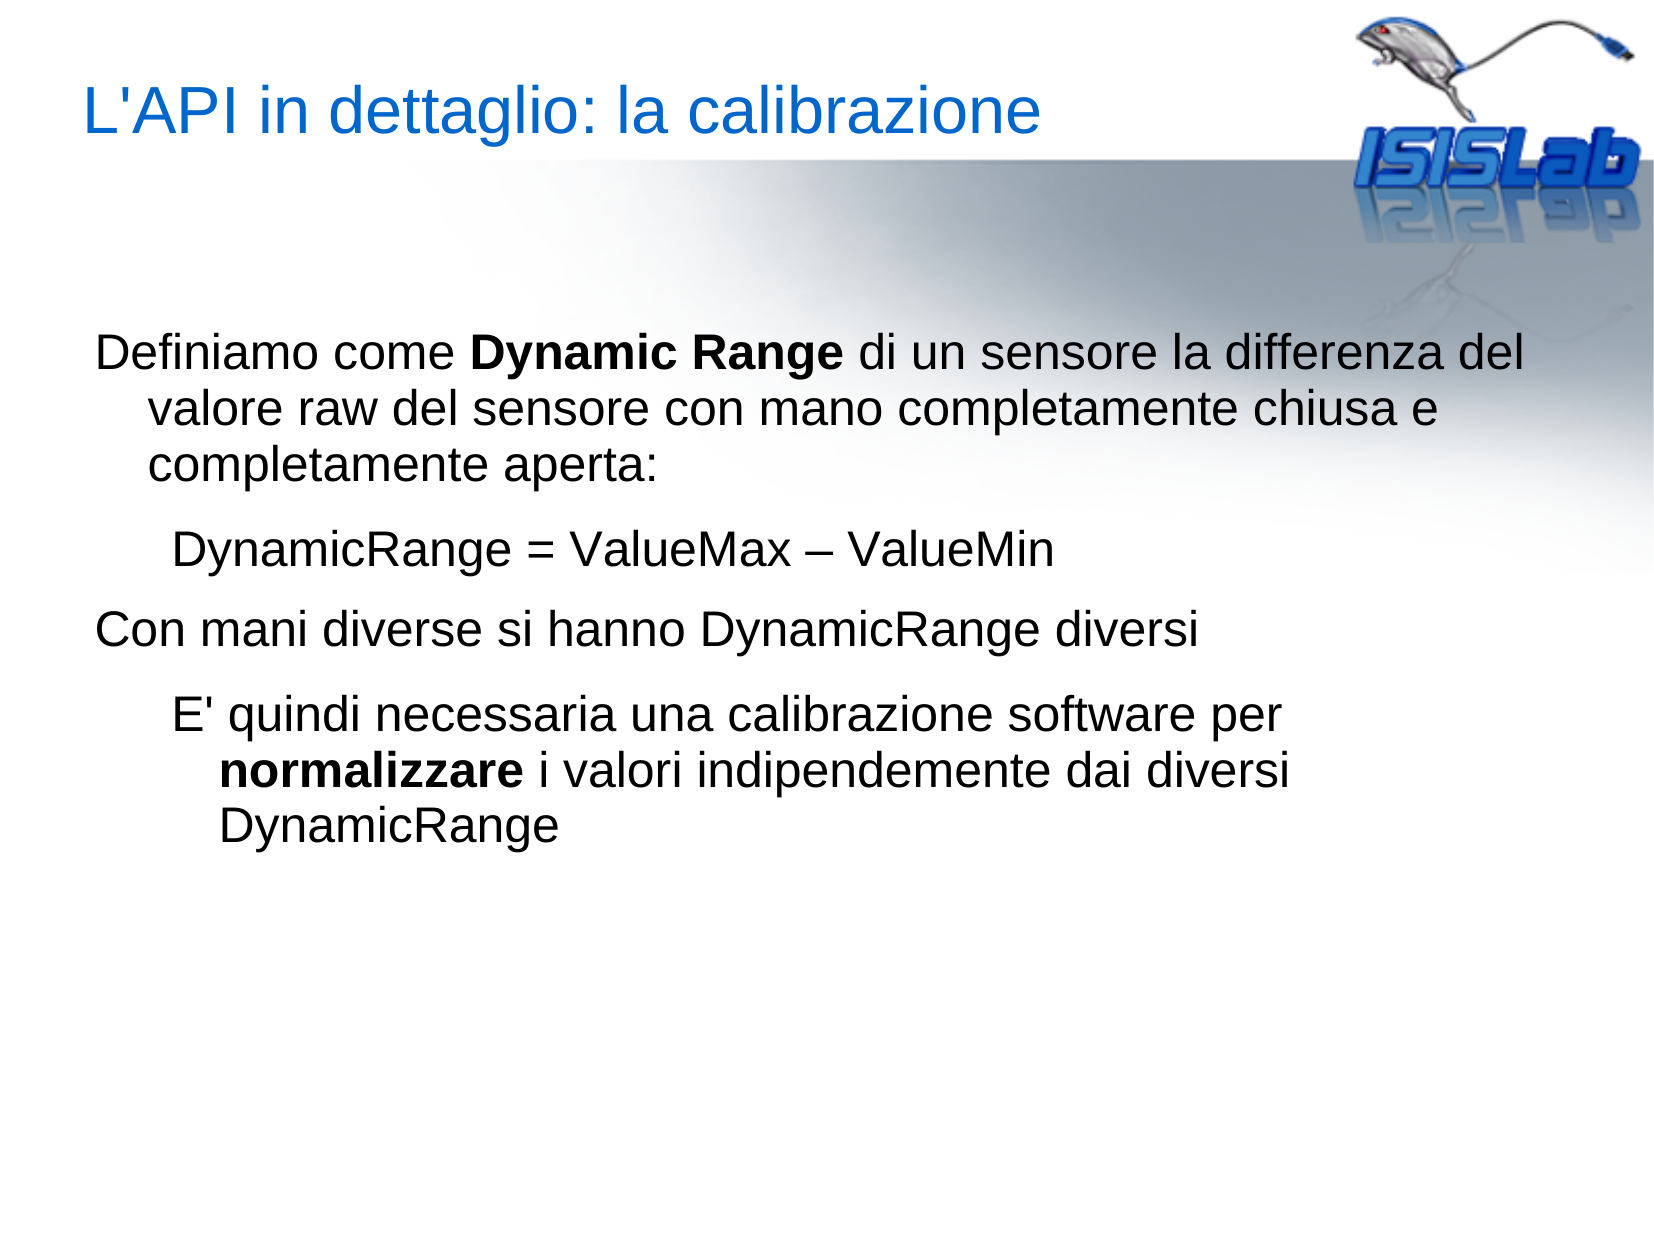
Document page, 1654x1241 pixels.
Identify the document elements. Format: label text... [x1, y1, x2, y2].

list Definiamo come Dynamic Range di un sensore la differenza del valore raw del sensore con mano completamente chiusa e completamente aperta: DynamicRange = ValueMax – ValueMin Con mani diverse si hanno DynamicRange diversi E' quindi necessaria una calibrazione software per normalizzare i valori indipendemente dai diversi DynamicRange [76, 324, 1565, 1129]
picture [0, 0, 1654, 1241]
list [82, 290, 1571, 1109]
title L'API in dettaglio: la calibrazione [82, 46, 1572, 175]
